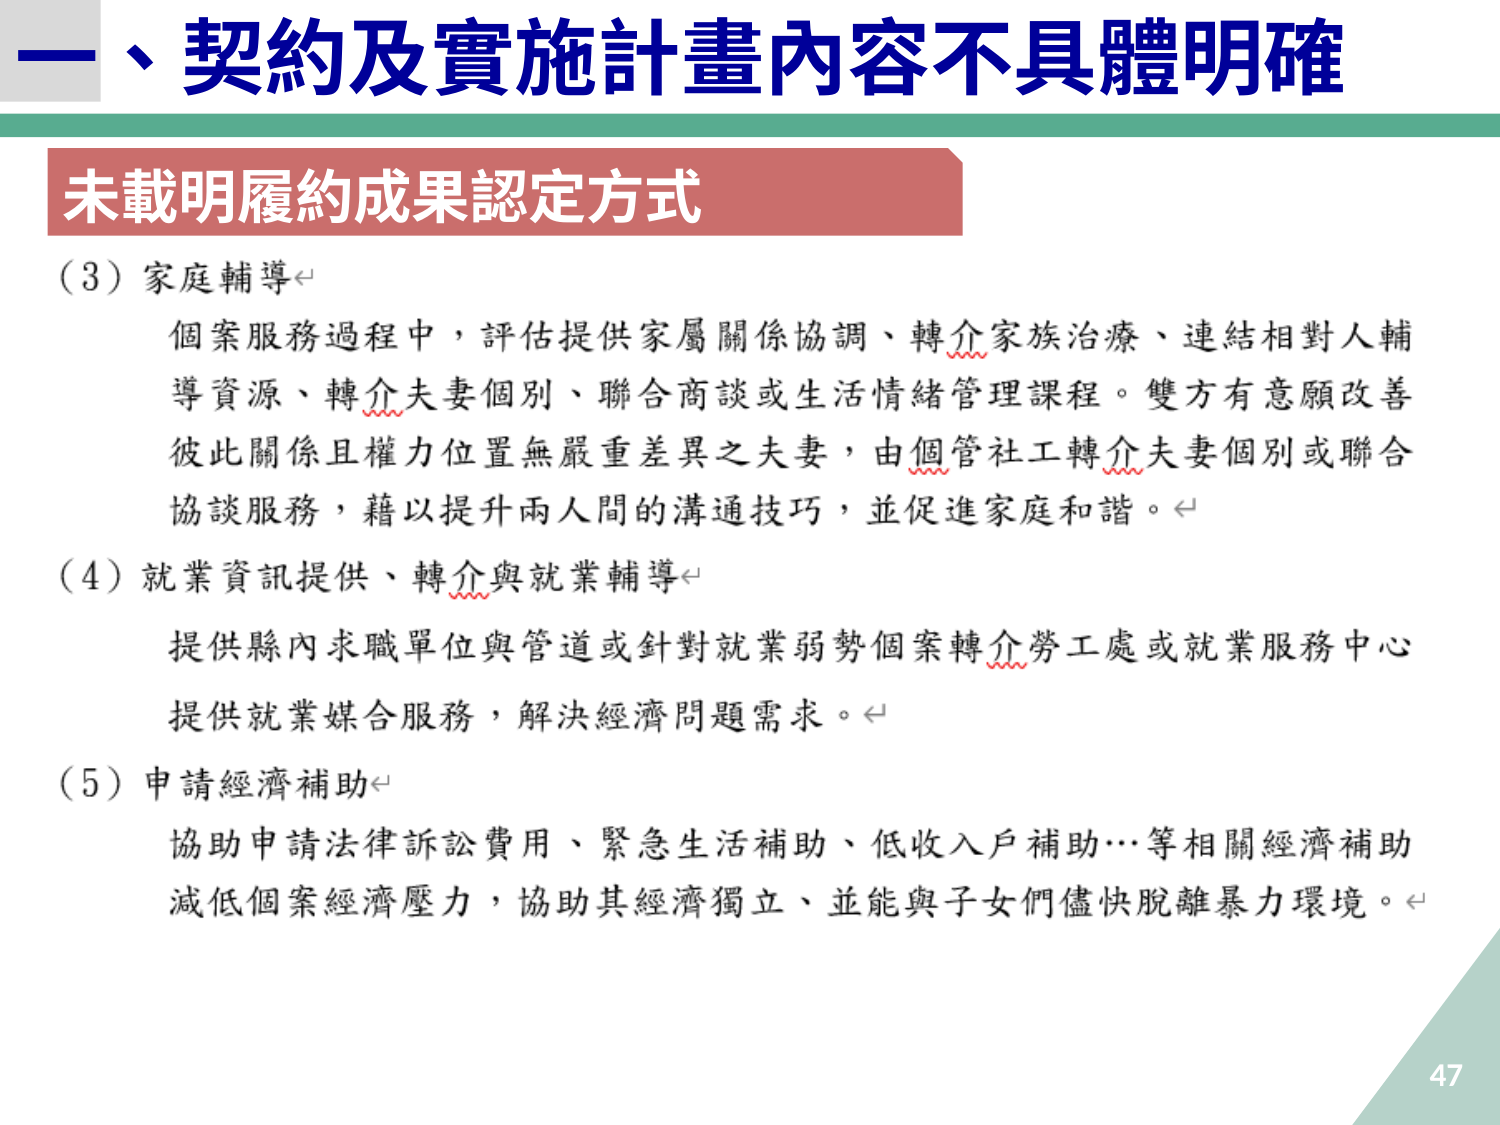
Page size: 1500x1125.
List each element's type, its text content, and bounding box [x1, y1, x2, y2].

text_box 未載明履約成果認定方式 [47, 148, 963, 236]
text_box 一、契約及實施計畫內容不具體明確 [0, 0, 1465, 113]
text_box [0, 113, 1500, 138]
text_box [1352, 927, 1500, 1125]
picture [46, 251, 1430, 929]
slide_number <編號> [1128, 1042, 1478, 1103]
